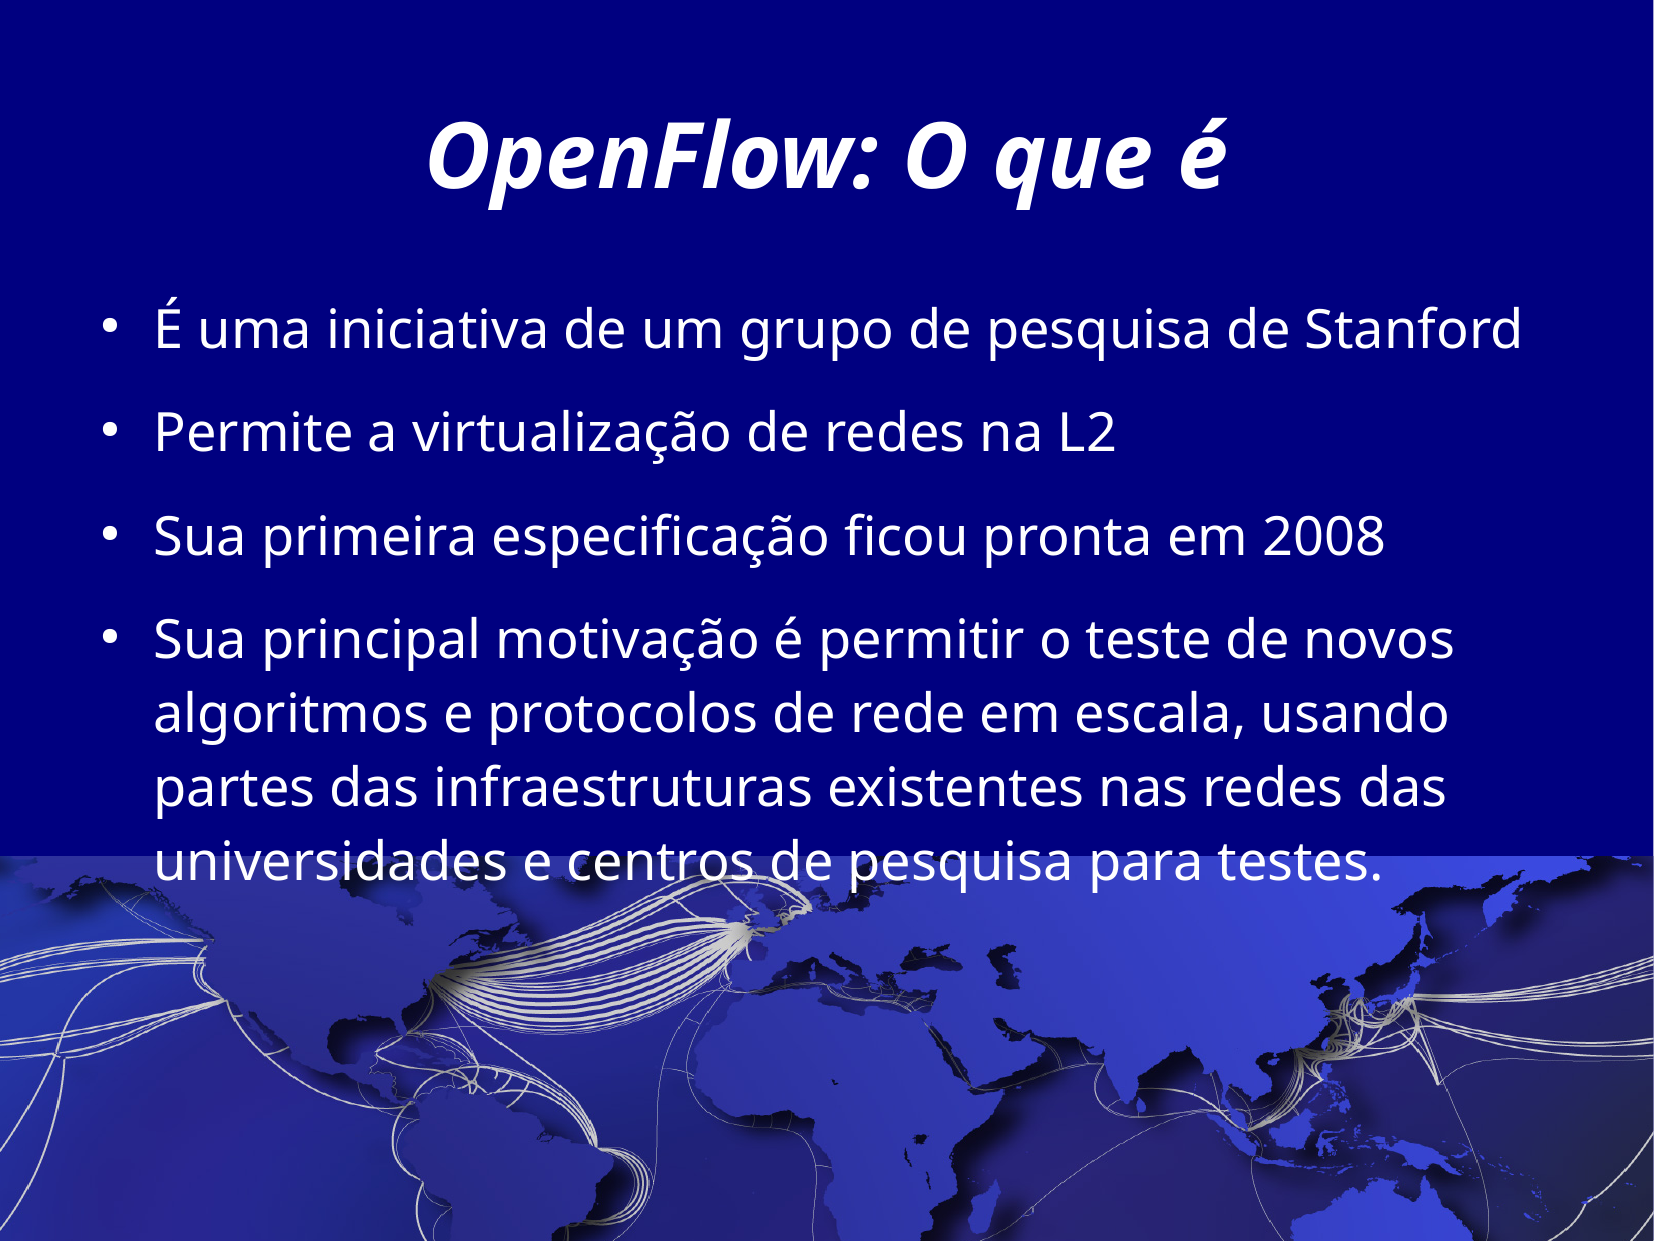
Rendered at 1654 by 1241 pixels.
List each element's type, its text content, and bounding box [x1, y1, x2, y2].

list É uma iniciativa de um grupo de pesquisa de Stanford Permite a virtualização de redes na L2 Sua primeira especificação ficou pronta em 2008 Sua principal motivação é permitir o teste de novos algoritmos e protocolos de rede em escala, usando partes das infraestruturas existentes nas redes das universidades e centros de pesquisa para testes. [82, 290, 1571, 1109]
picture [0, 856, 1654, 1241]
title OpenFlow: O que é [82, 49, 1571, 257]
